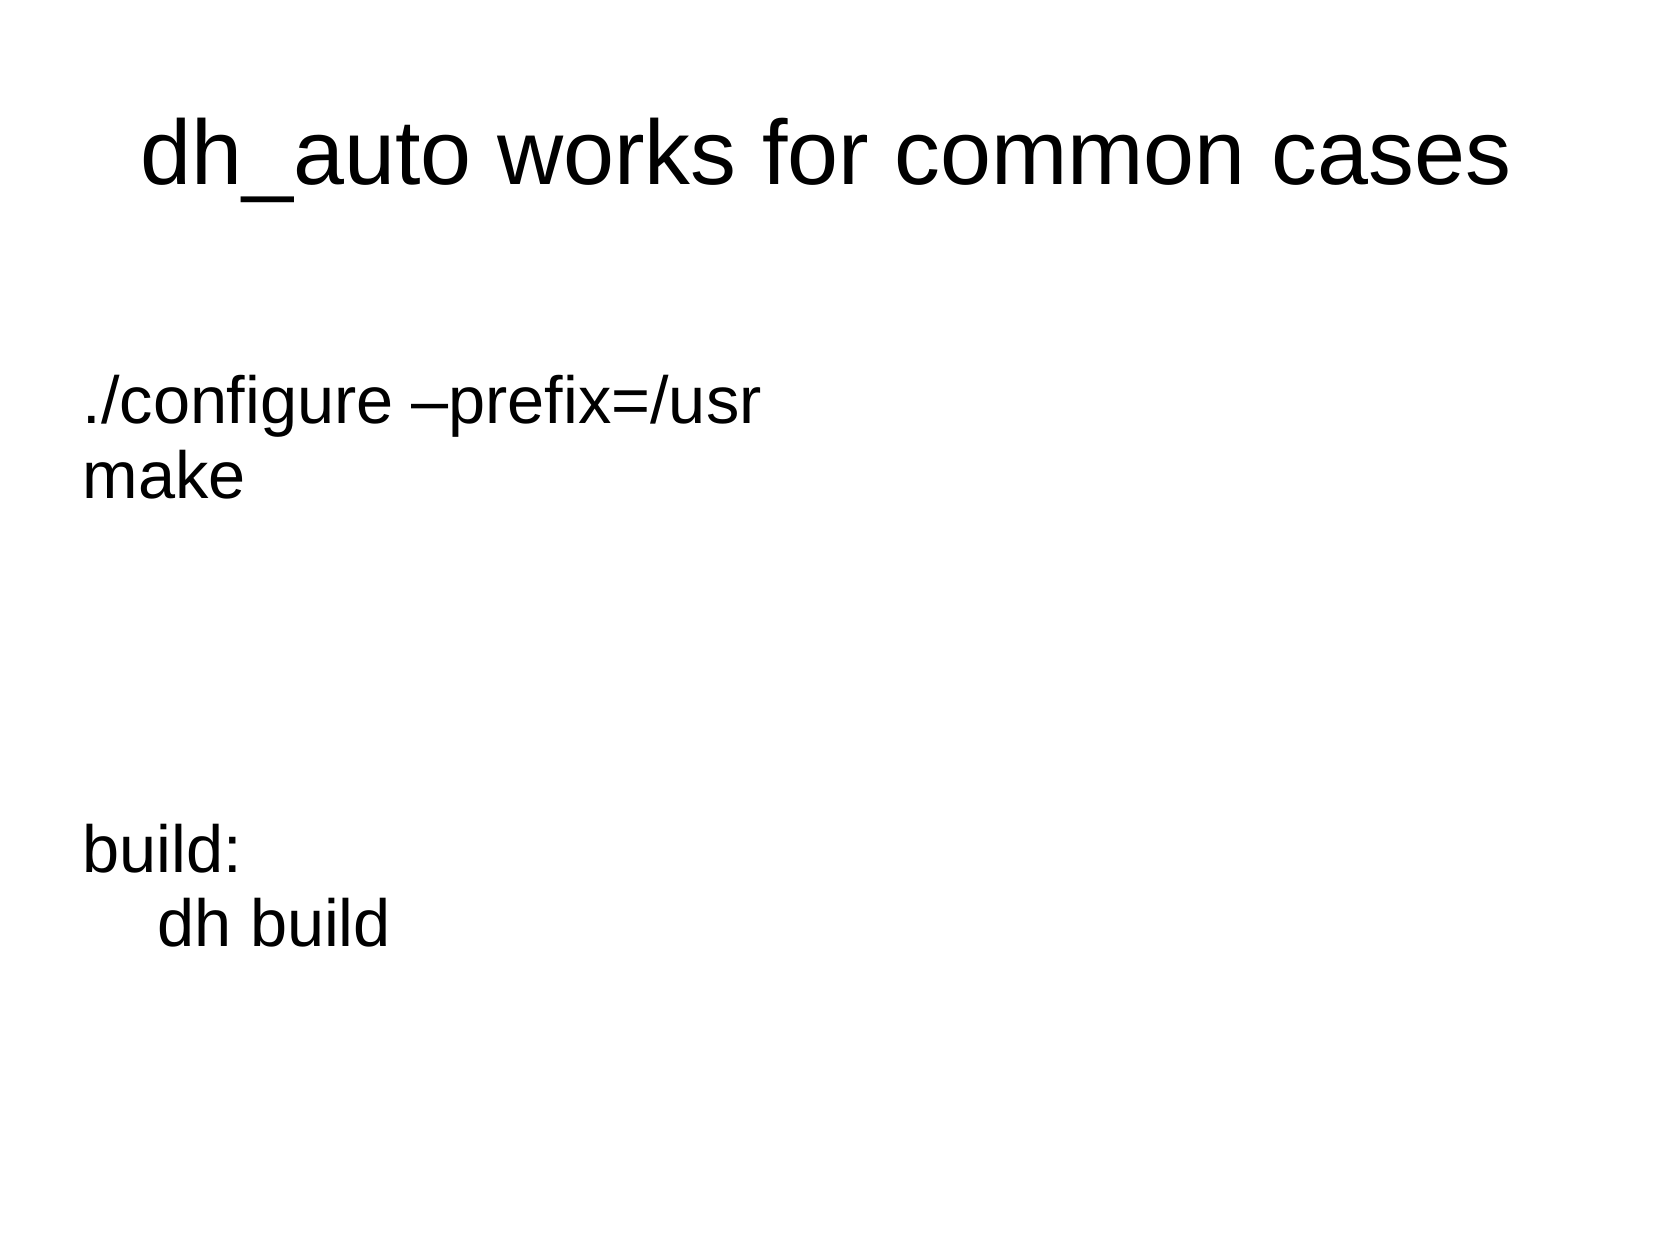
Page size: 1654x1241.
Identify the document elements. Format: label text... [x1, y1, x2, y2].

title dh_auto works for common cases [82, 56, 1571, 250]
subtitle ./configure –prefix=/usr make build: dh build [82, 290, 1571, 1109]
